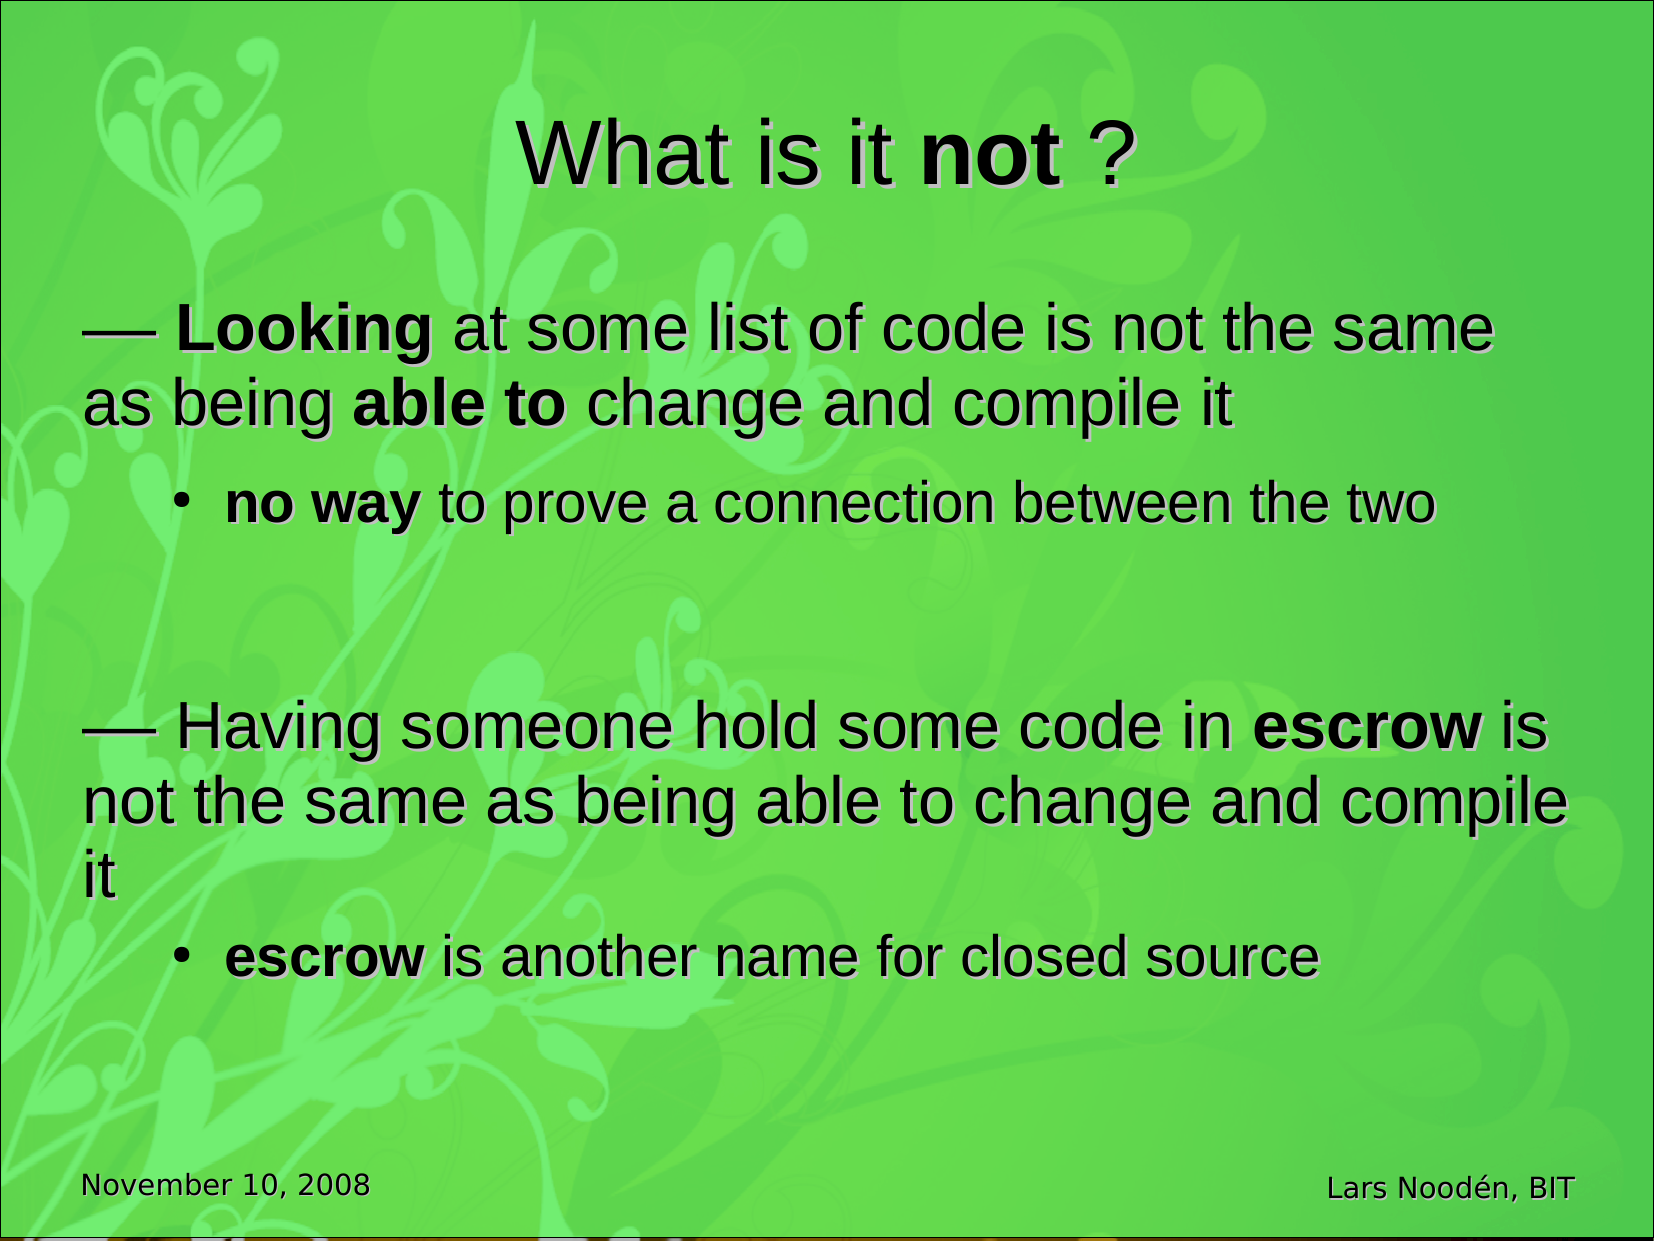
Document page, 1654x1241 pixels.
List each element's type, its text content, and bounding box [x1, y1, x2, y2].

list –– Looking at some list of code is not the same as being able to change and compile it no way to prove a connection between the two –– Having someone hold some code in escrow is not the same as being able to change and compile it escrow is another name for closed source [82, 290, 1571, 1109]
title What is it not ? [82, 49, 1571, 257]
